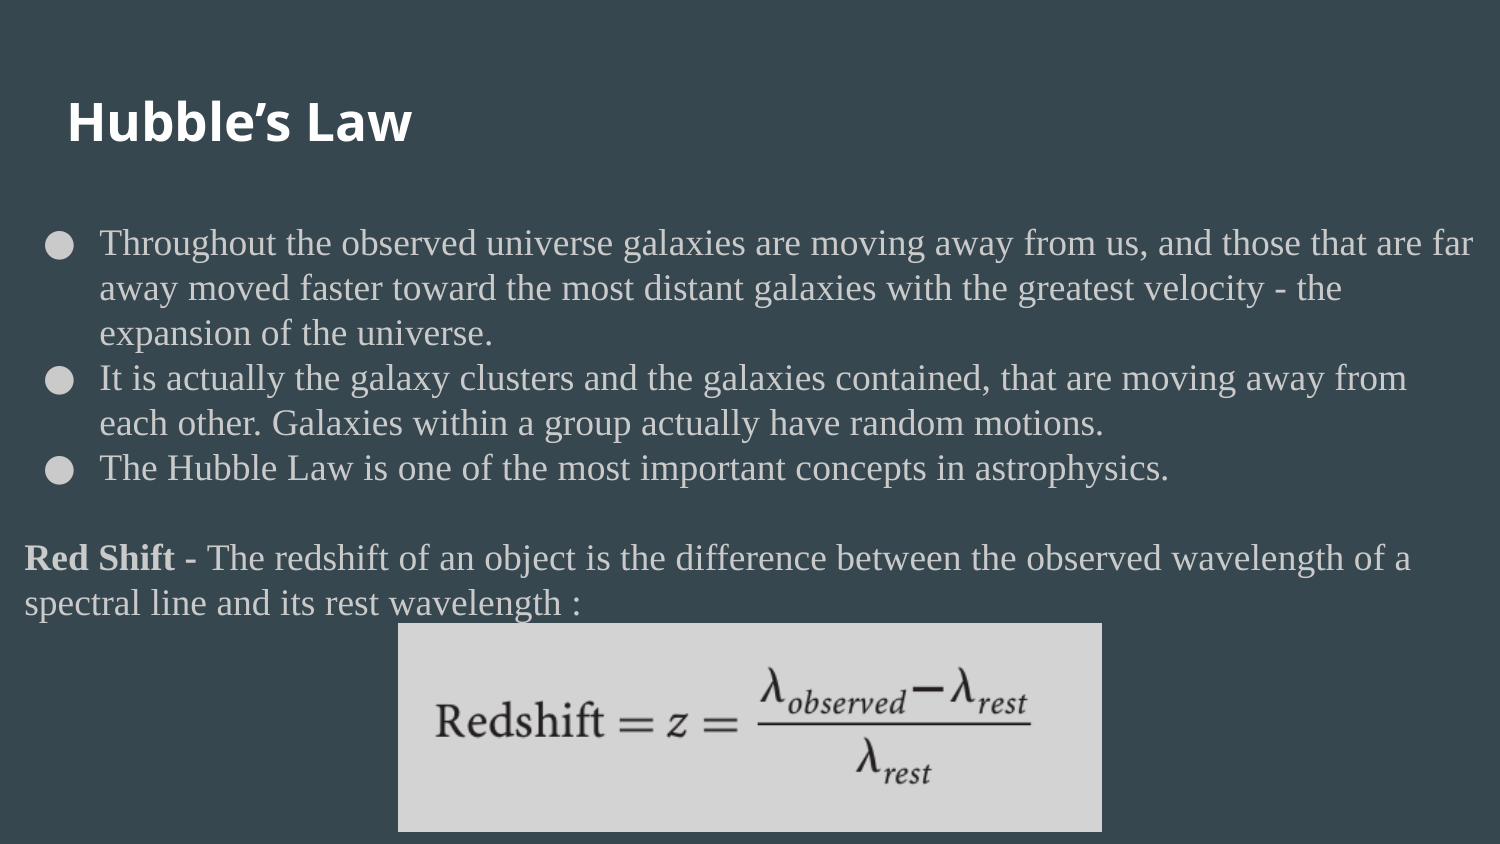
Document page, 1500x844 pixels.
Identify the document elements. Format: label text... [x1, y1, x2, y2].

picture [398, 623, 1102, 832]
text_box Throughout the observed universe galaxies are moving away from us, and those that are far away moved faster toward the most distant galaxies with the greatest velocity - the expansion of the universe. It is actually the galaxy clusters and the galaxies contained, that are moving away from each other. Galaxies within a group actually have random motions. The Hubble Law is one of the most important concepts in astrophysics. Red Shift - The redshift of an object is the difference between the observed wavelength of a spectral line and its rest wavelength : [9, 203, 1491, 774]
title Hubble’s Law [51, 72, 1449, 167]
